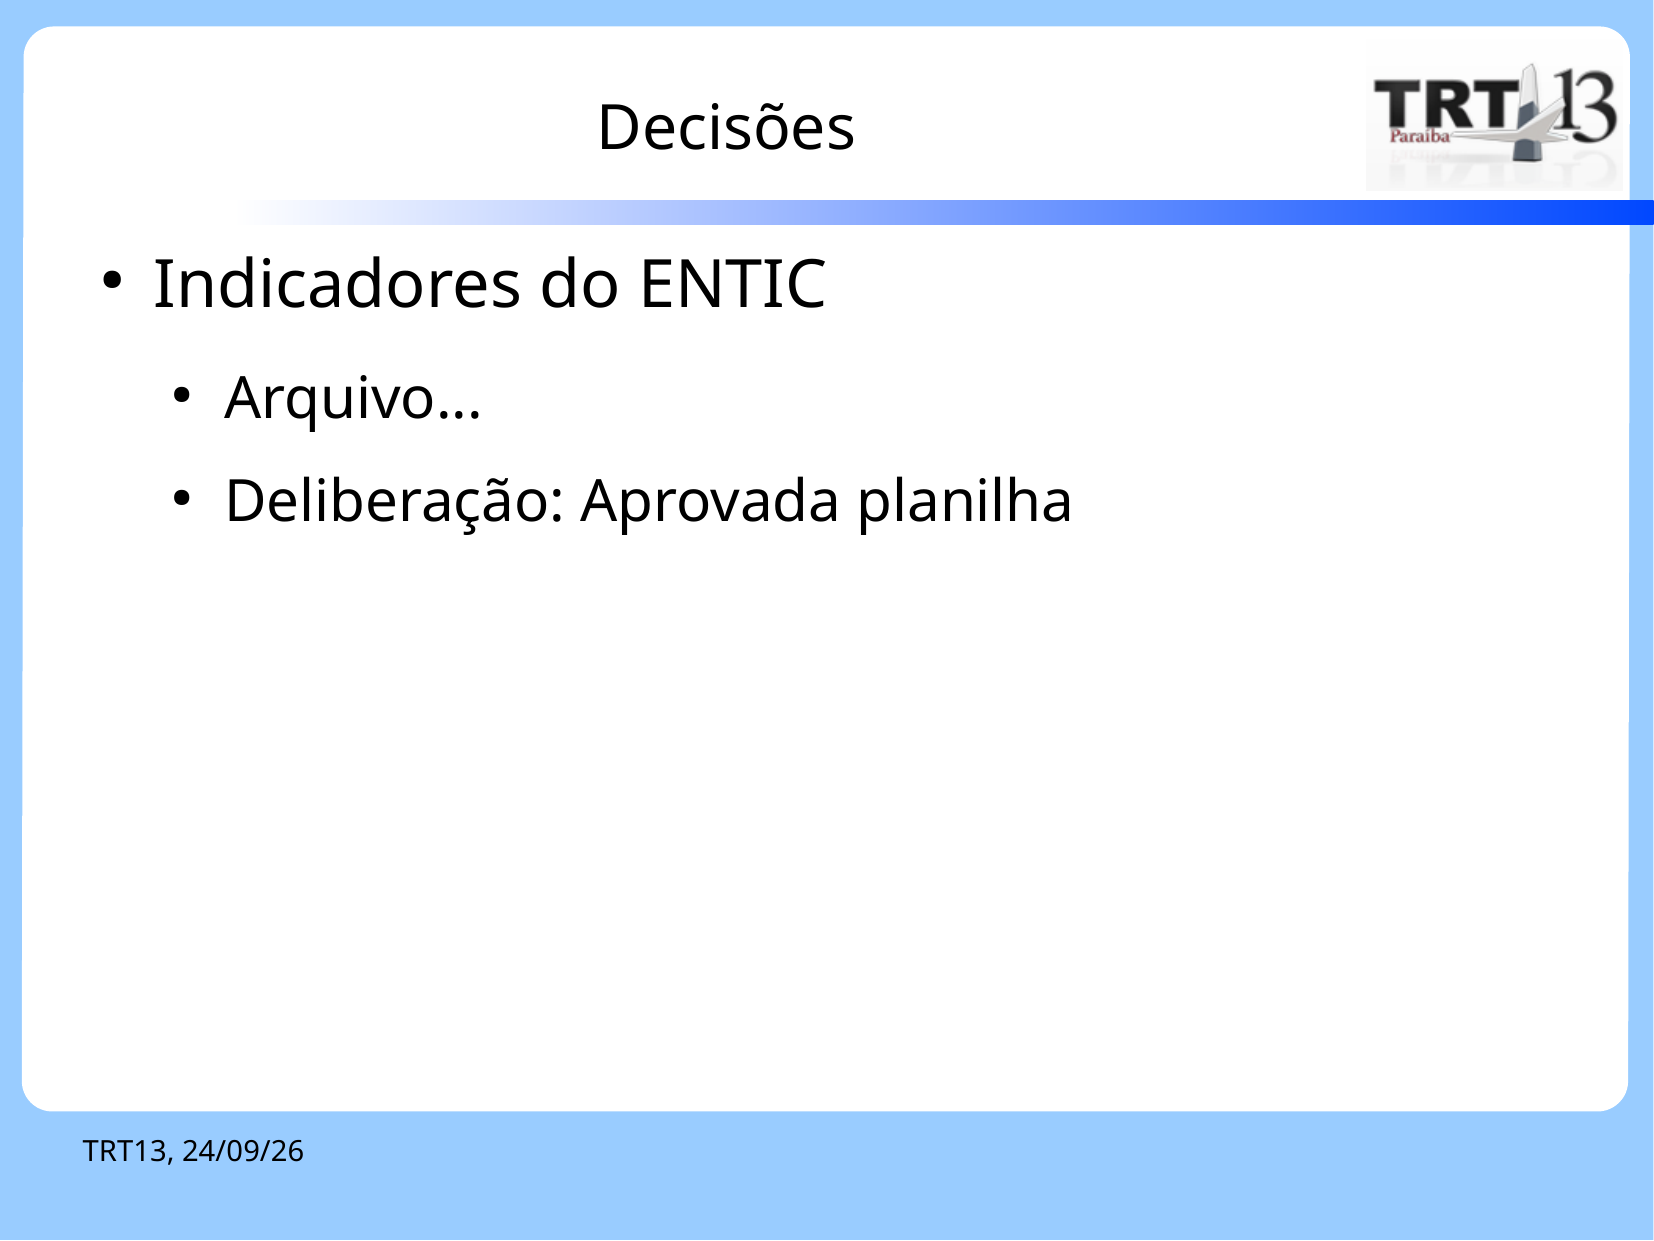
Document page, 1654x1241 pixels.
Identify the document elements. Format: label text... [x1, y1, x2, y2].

list Indicadores do ENTIC Arquivo... Deliberação: Aprovada planilha [82, 236, 1571, 1055]
title Decisões [82, 49, 1371, 201]
picture [1366, 39, 1623, 191]
